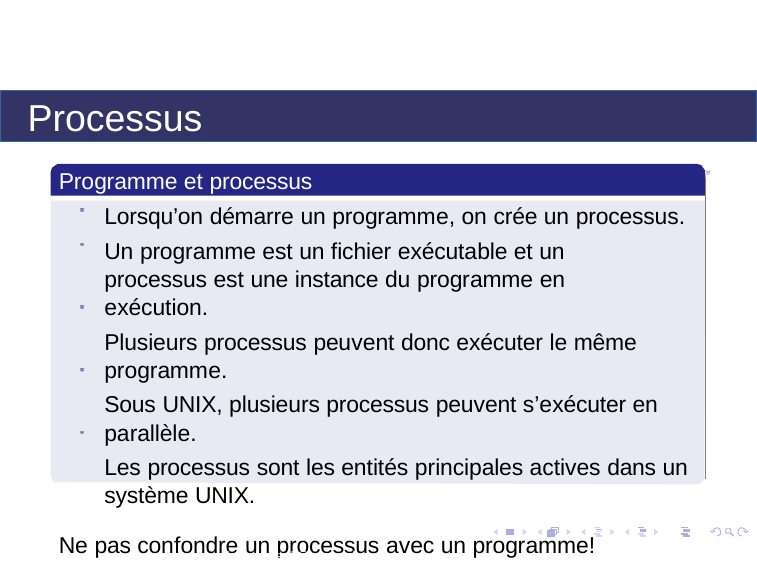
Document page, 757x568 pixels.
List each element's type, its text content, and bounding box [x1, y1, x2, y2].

text_box [50, 200, 56, 483]
text_box [0, 90, 12, 142]
text_box [218, 90, 757, 142]
text_box [691, 200, 714, 493]
text_box [50, 163, 714, 196]
text_box mickael.hoerdt@hesge.ch [214, 547, 363, 565]
text_box Programme et processus Lorsqu’on démarre un programme, on crée un processus. Un programme est un fichier exécutable et un processus est une instance du programme en exécution. Plusieurs processus peuvent donc exécuter le même programme. Sous UNIX, plusieurs processus peuvent s’exécuter en parallèle. Les processus sont les entités principales actives dans un système UNIX. Ne pas confondre un processus avec un programme! [56, 166, 691, 530]
text_box Processus [12, 90, 218, 148]
